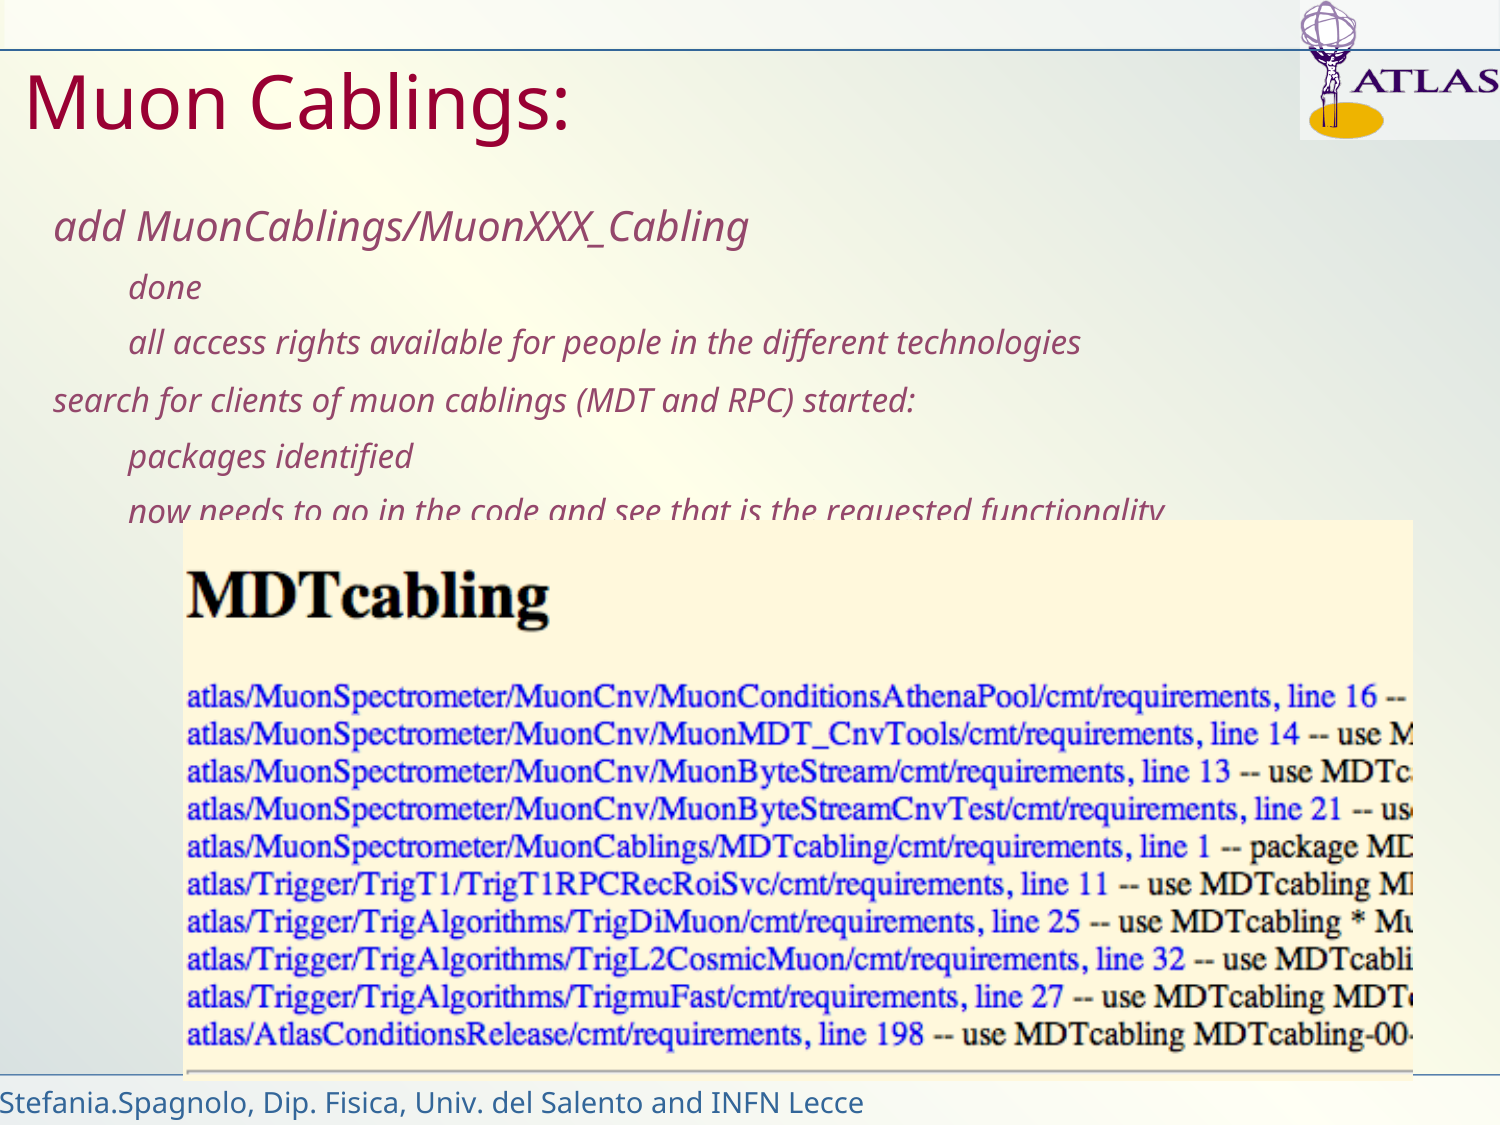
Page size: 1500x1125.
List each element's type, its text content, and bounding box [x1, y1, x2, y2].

list add MuonCablings/MuonXXX_Cabling done all access rights available for people in the different technologies search for clients of muon cablings (MDT and RPC) started: packages identified now needs to go in the code and see that is the requested functionality [53, 196, 1412, 997]
picture [183, 520, 1413, 1081]
picture [1299, 0, 1500, 49]
title Muon Cablings: [23, 55, 1299, 147]
picture [1299, 51, 1500, 140]
